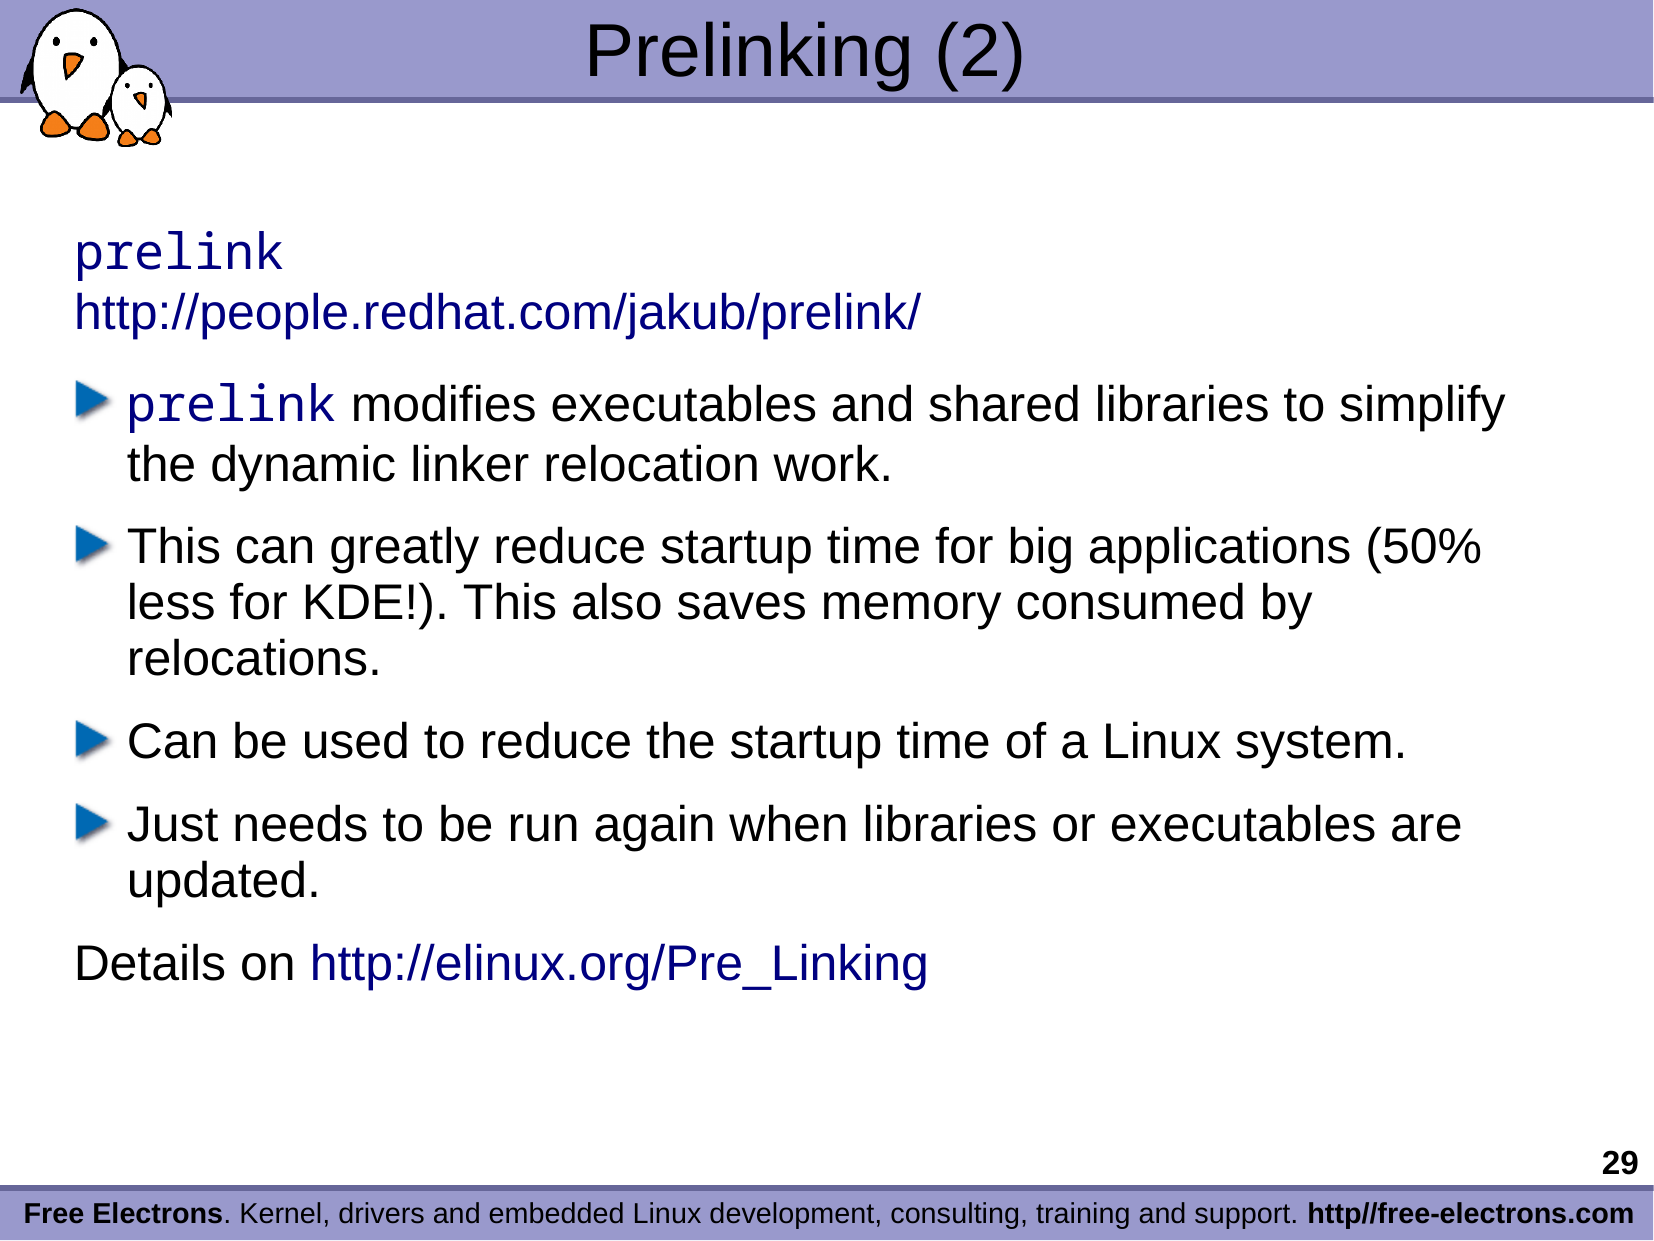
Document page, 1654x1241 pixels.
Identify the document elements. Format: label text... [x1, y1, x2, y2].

picture [20, 8, 172, 147]
list prelink http://people.redhat.com/jakub/prelink/ prelink modifies executables and shared libraries to simplify the dynamic linker relocation work. This can greatly reduce startup time for big applications (50% less for KDE!). This also saves memory consumed by relocations. Can be used to reduce the startup time of a Linux system. Just needs to be run again when libraries or executables are updated. Details on http://elinux.org/Pre_Linking [56, 216, 1580, 1066]
title Prelinking (2) [60, 0, 1551, 100]
